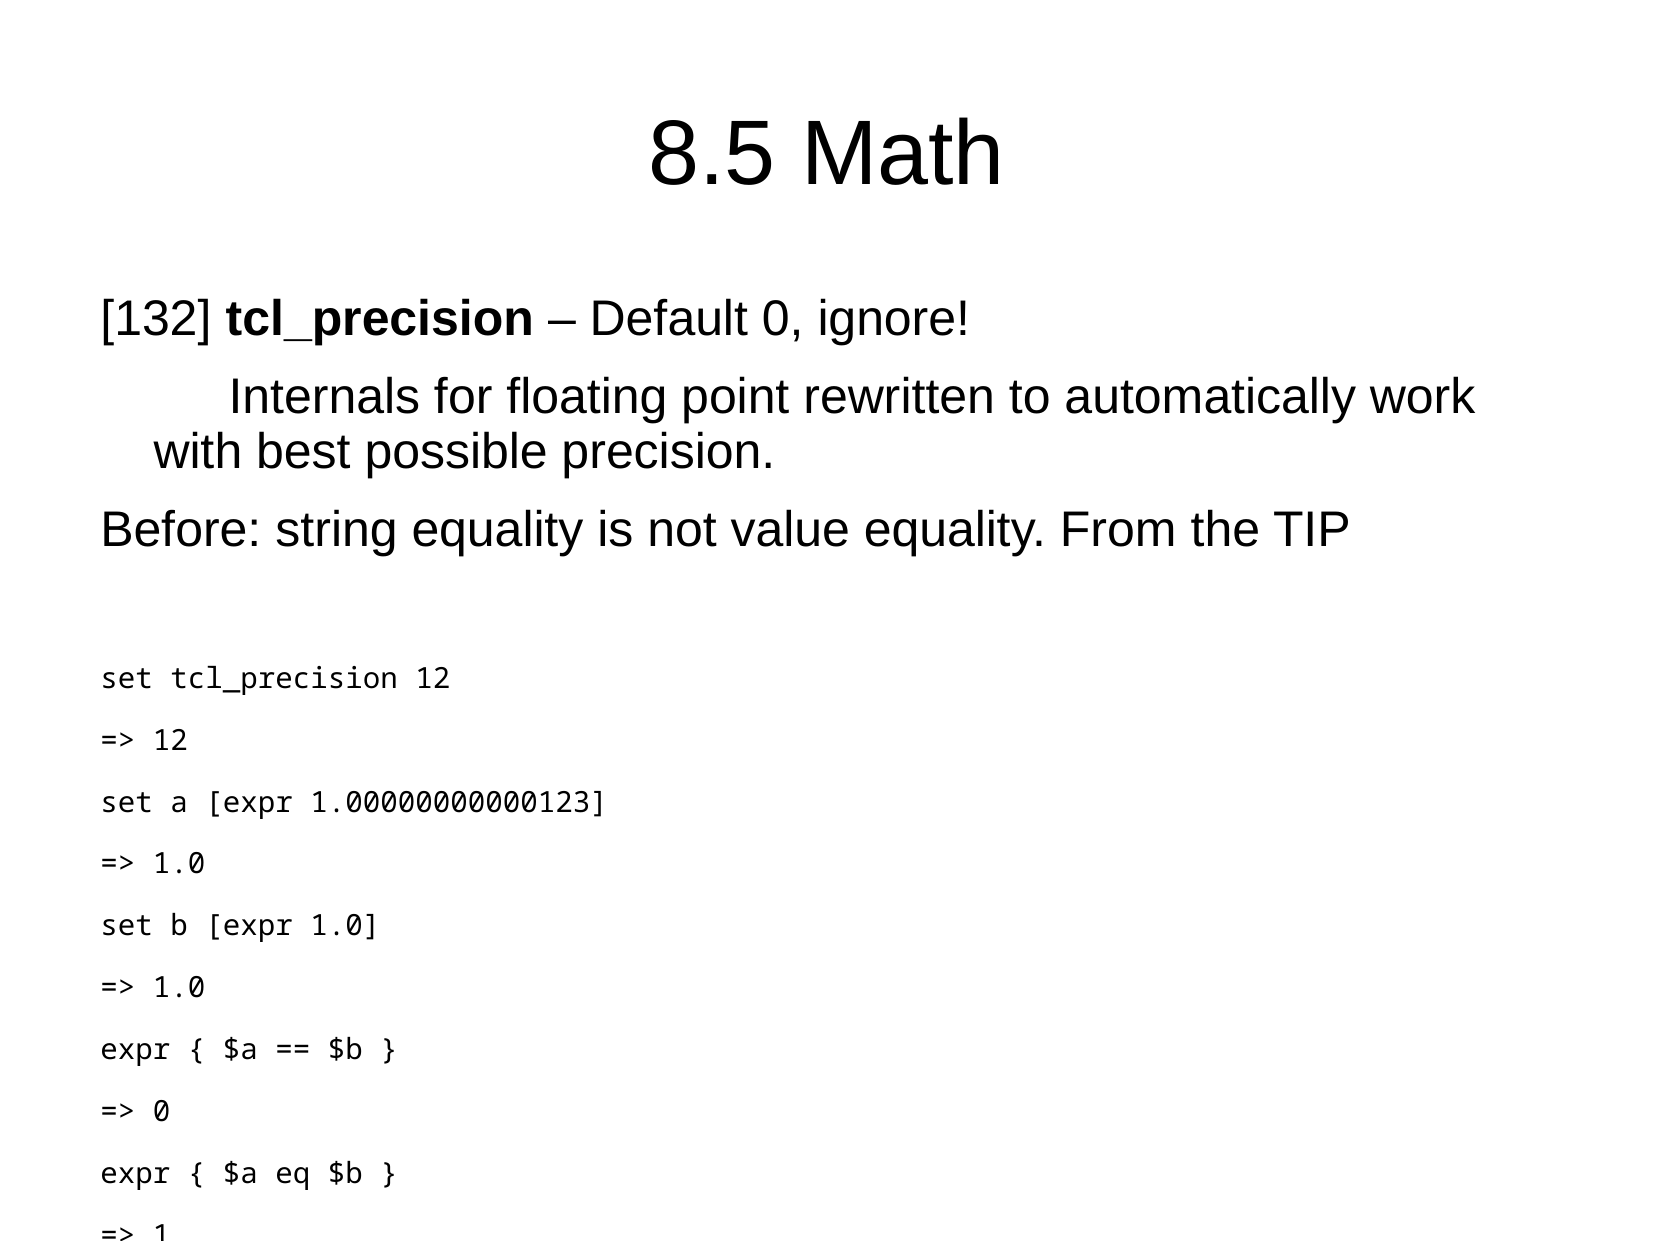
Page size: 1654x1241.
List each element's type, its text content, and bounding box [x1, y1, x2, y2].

list [132] tcl_precision – Default 0, ignore! Internals for floating point rewritten to automatically work with best possible precision. Before: string equality is not value equality. From the TIP set tcl_precision 12 => 12 set a [expr 1.00000000000123] => 1.0 set b [expr 1.0] => 1.0 expr { $a == $b } => 0 expr { $a eq $b } => 1 [82, 290, 1571, 1232]
title 8.5 Math [82, 56, 1571, 250]
